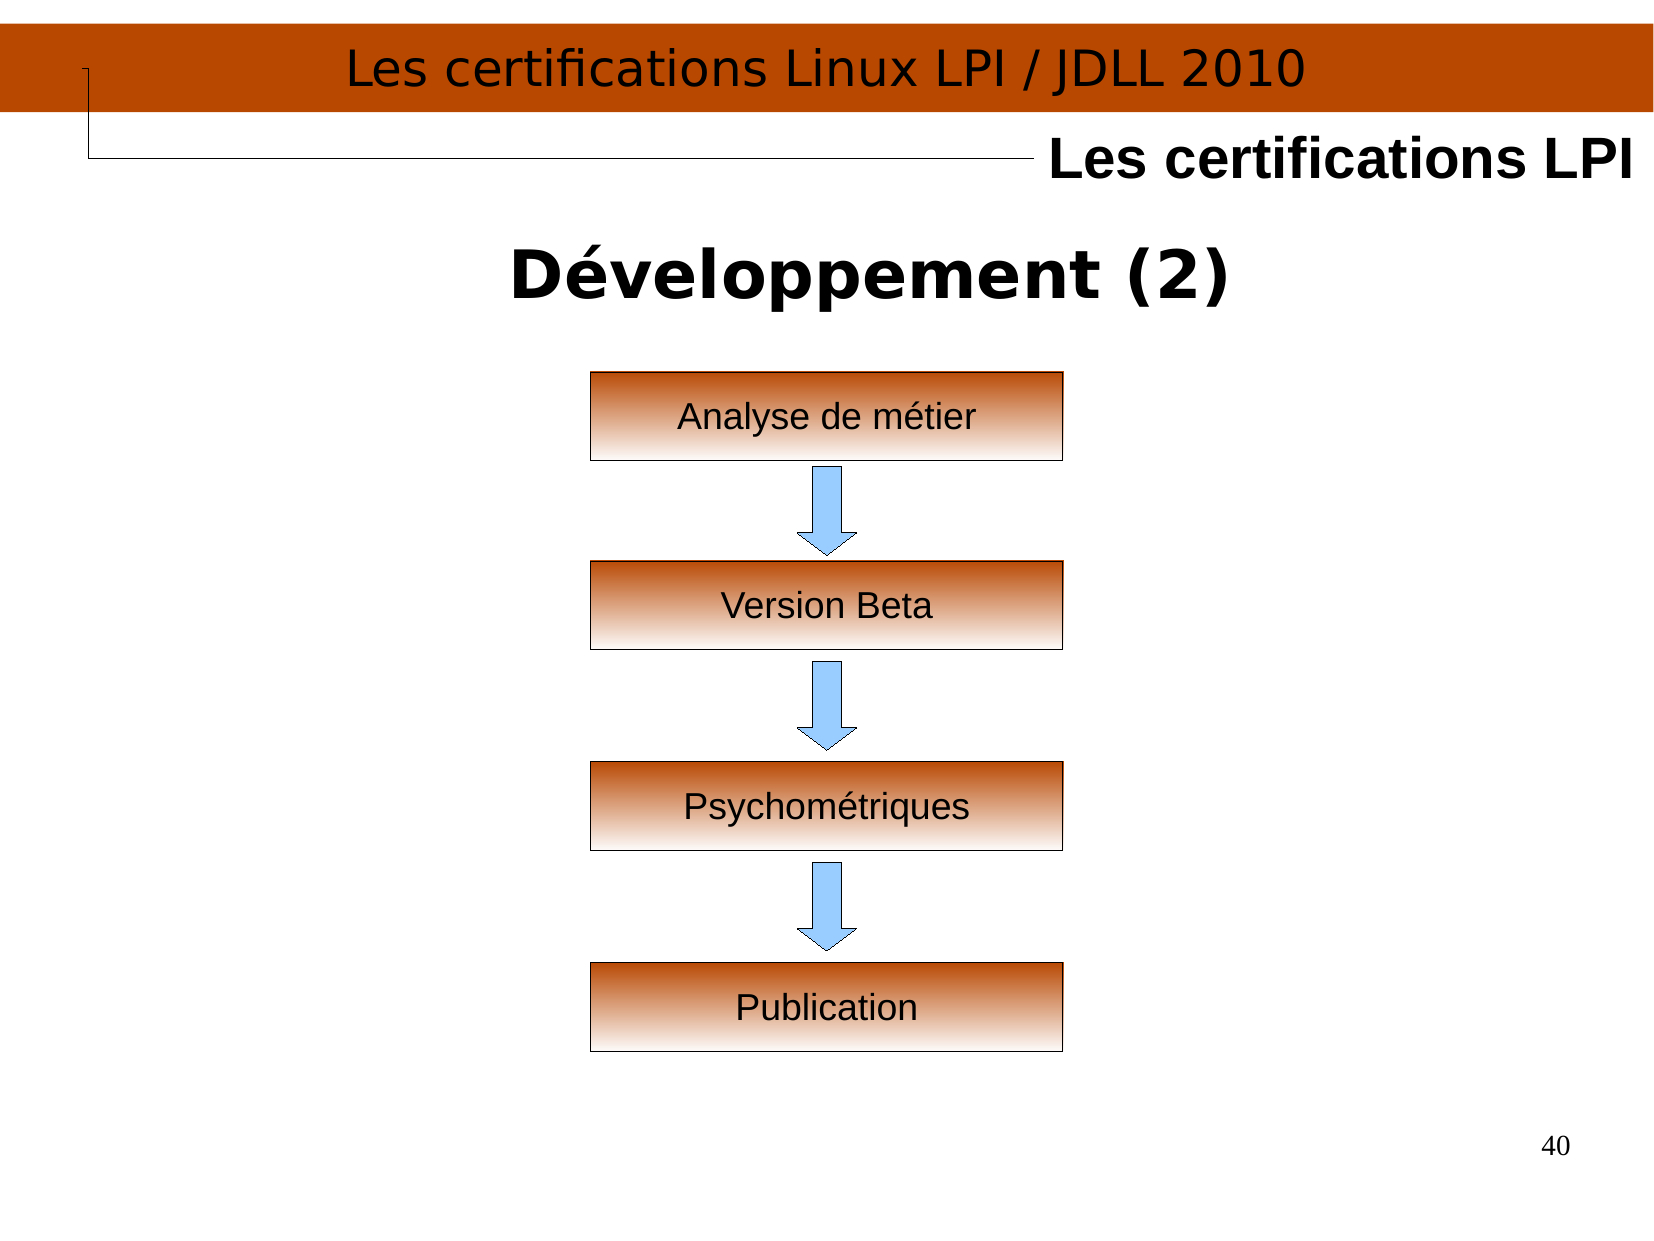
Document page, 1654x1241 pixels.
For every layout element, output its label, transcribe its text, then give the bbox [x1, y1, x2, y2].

text_box [0, 23, 1654, 113]
title Les certifications Linux LPI / JDLL 2010 [82, 39, 1571, 99]
text_box Psychométriques [590, 761, 1063, 851]
text_box Version Beta [590, 561, 1063, 650]
text_box Les certifications LPI [1033, 118, 1654, 198]
text_box [797, 661, 857, 751]
text_box [797, 862, 857, 951]
text_box Publication [590, 962, 1063, 1052]
list Développement (2) [91, 236, 1580, 1047]
text_box Analyse de métier [590, 372, 1063, 461]
text_box [797, 466, 857, 556]
